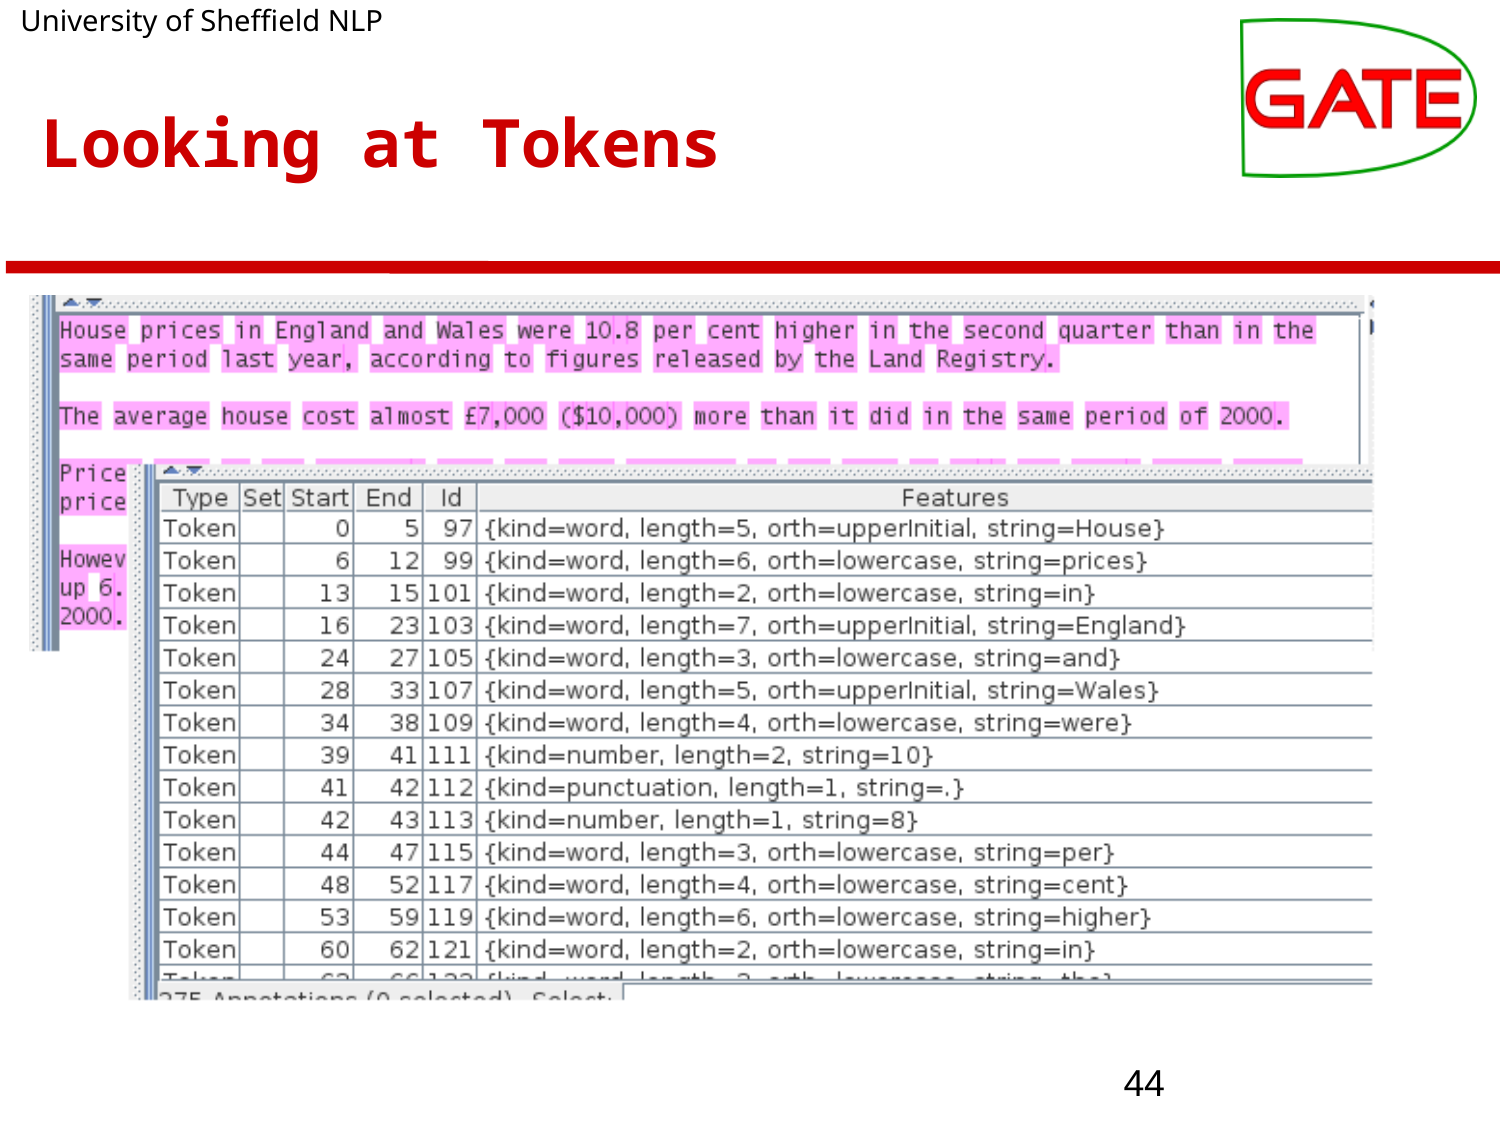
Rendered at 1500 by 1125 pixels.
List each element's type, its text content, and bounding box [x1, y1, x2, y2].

picture [29, 295, 1388, 1008]
picture [1240, 18, 1477, 178]
title Looking at Tokens [41, 45, 1387, 243]
